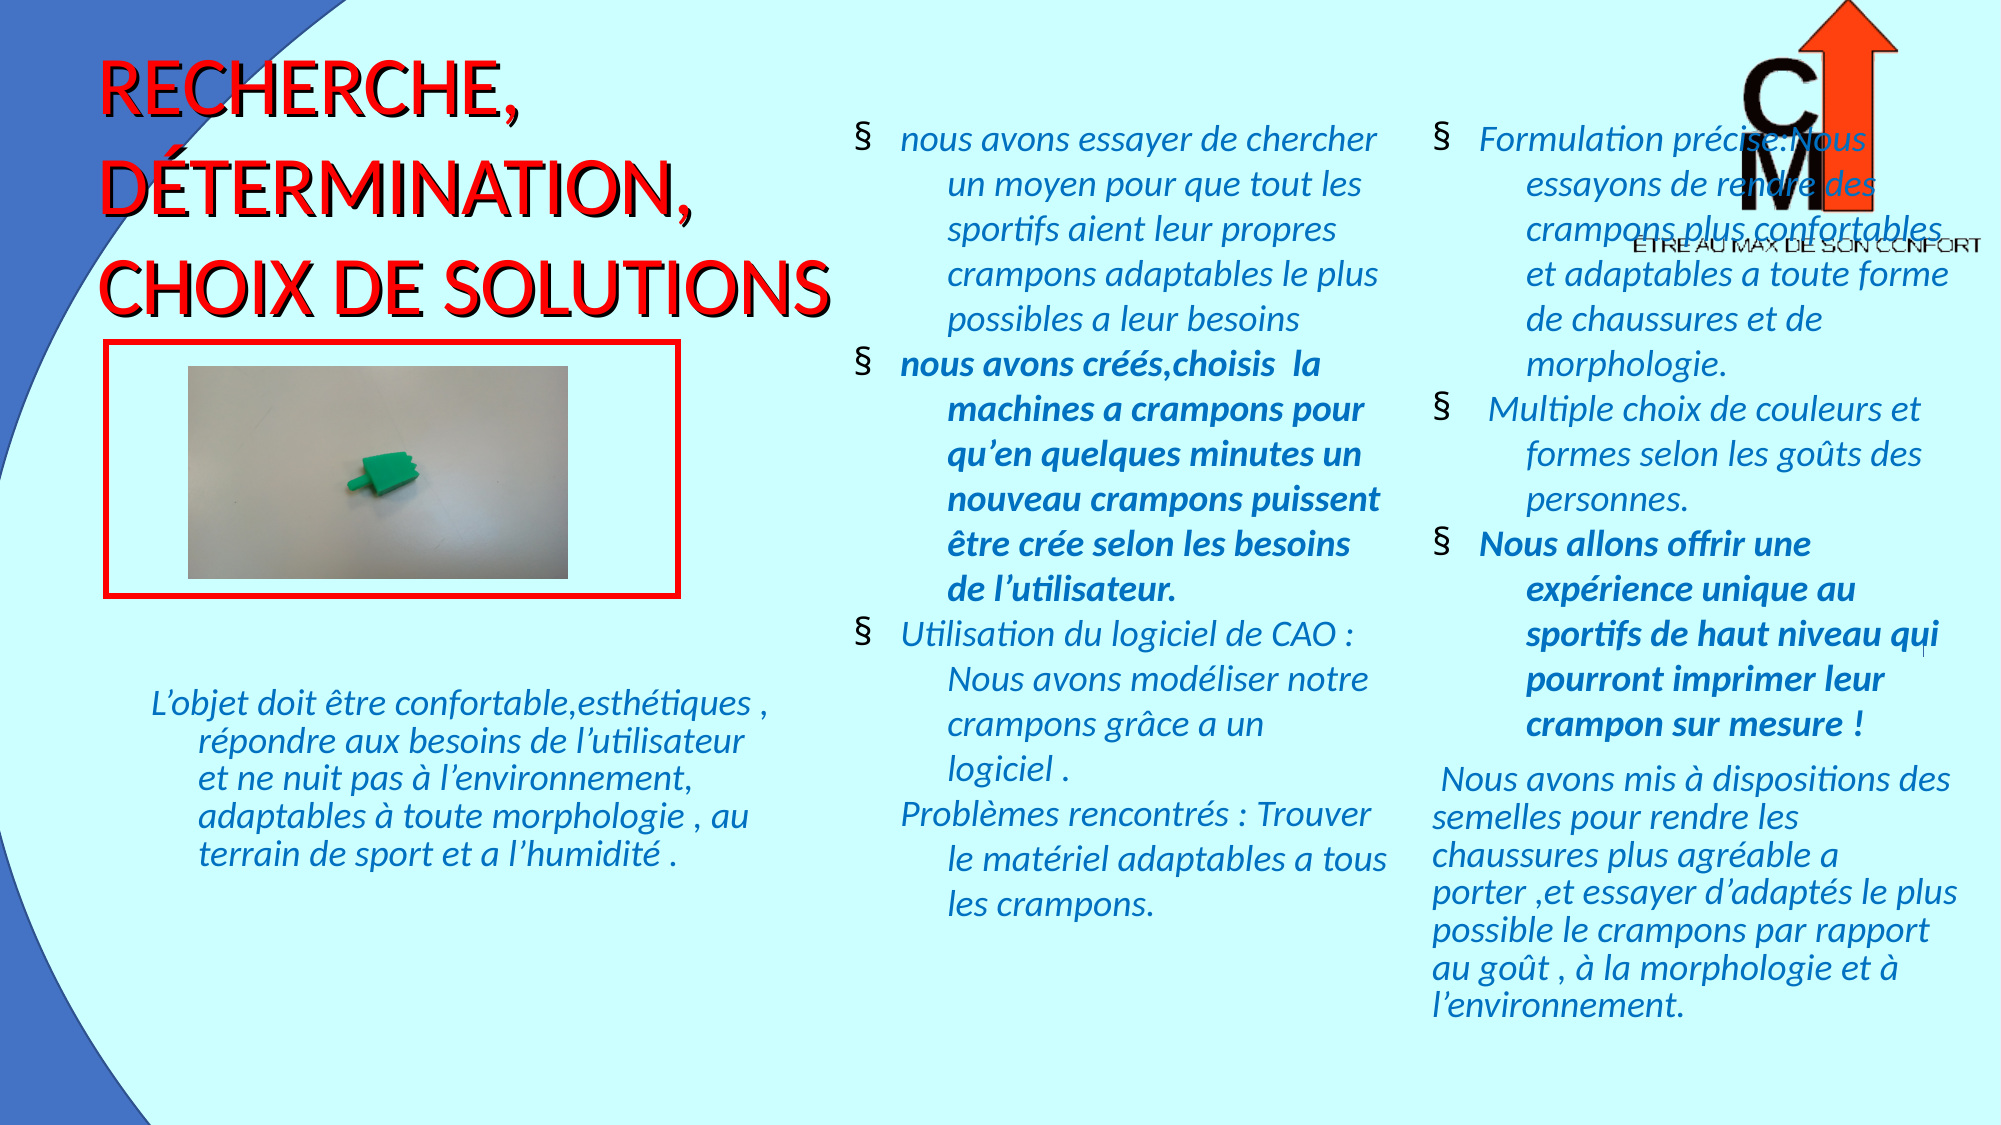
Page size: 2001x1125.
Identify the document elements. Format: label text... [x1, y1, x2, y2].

picture [1476, 0, 2001, 556]
picture [188, 366, 568, 580]
text_box nous avons essayer de chercher un moyen pour que tout les sportifs aient leur propres crampons adaptables le plus possibles a leur besoins nous avons créés,choisis la machines a crampons pour qu’en quelques minutes un nouveau crampons puissent être crée selon les besoins de l’utilisateur. Utilisation du logiciel de CAO : Nous avons modéliser notre crampons grâce a un logiciel . Problèmes rencontrés : Trouver le matériel adaptables a tous les crampons. [839, 106, 1406, 976]
text_box RECHERCHE, DÉTERMINATION, CHOIX DE SOLUTIONS [82, 23, 1689, 342]
text_box Nous avons mis à dispositions des semelles pour rendre les chaussures plus agréable a porter ,et essayer d’adaptés le plus possible le crampons par rapport au goût , à la morphologie et à l’environnement. [1417, 755, 1973, 1092]
text_box L’objet doit être confortable,esthétiques , répondre aux besoins de l’utilisateur et ne nuit pas à l’environnement, adaptables à toute morphologie , au terrain de sport et a l’humidité . [136, 637, 792, 1061]
text_box Formulation précise:Nous essayons de rendre des crampons plus confortables et adaptables a toute forme de chaussures et de morphologie. Multiple choix de couleurs et formes selon les goûts des personnes. Nous allons offrir une expérience unique au sportifs de haut niveau qui pourront imprimer leur crampon sur mesure ! [1417, 106, 1973, 755]
